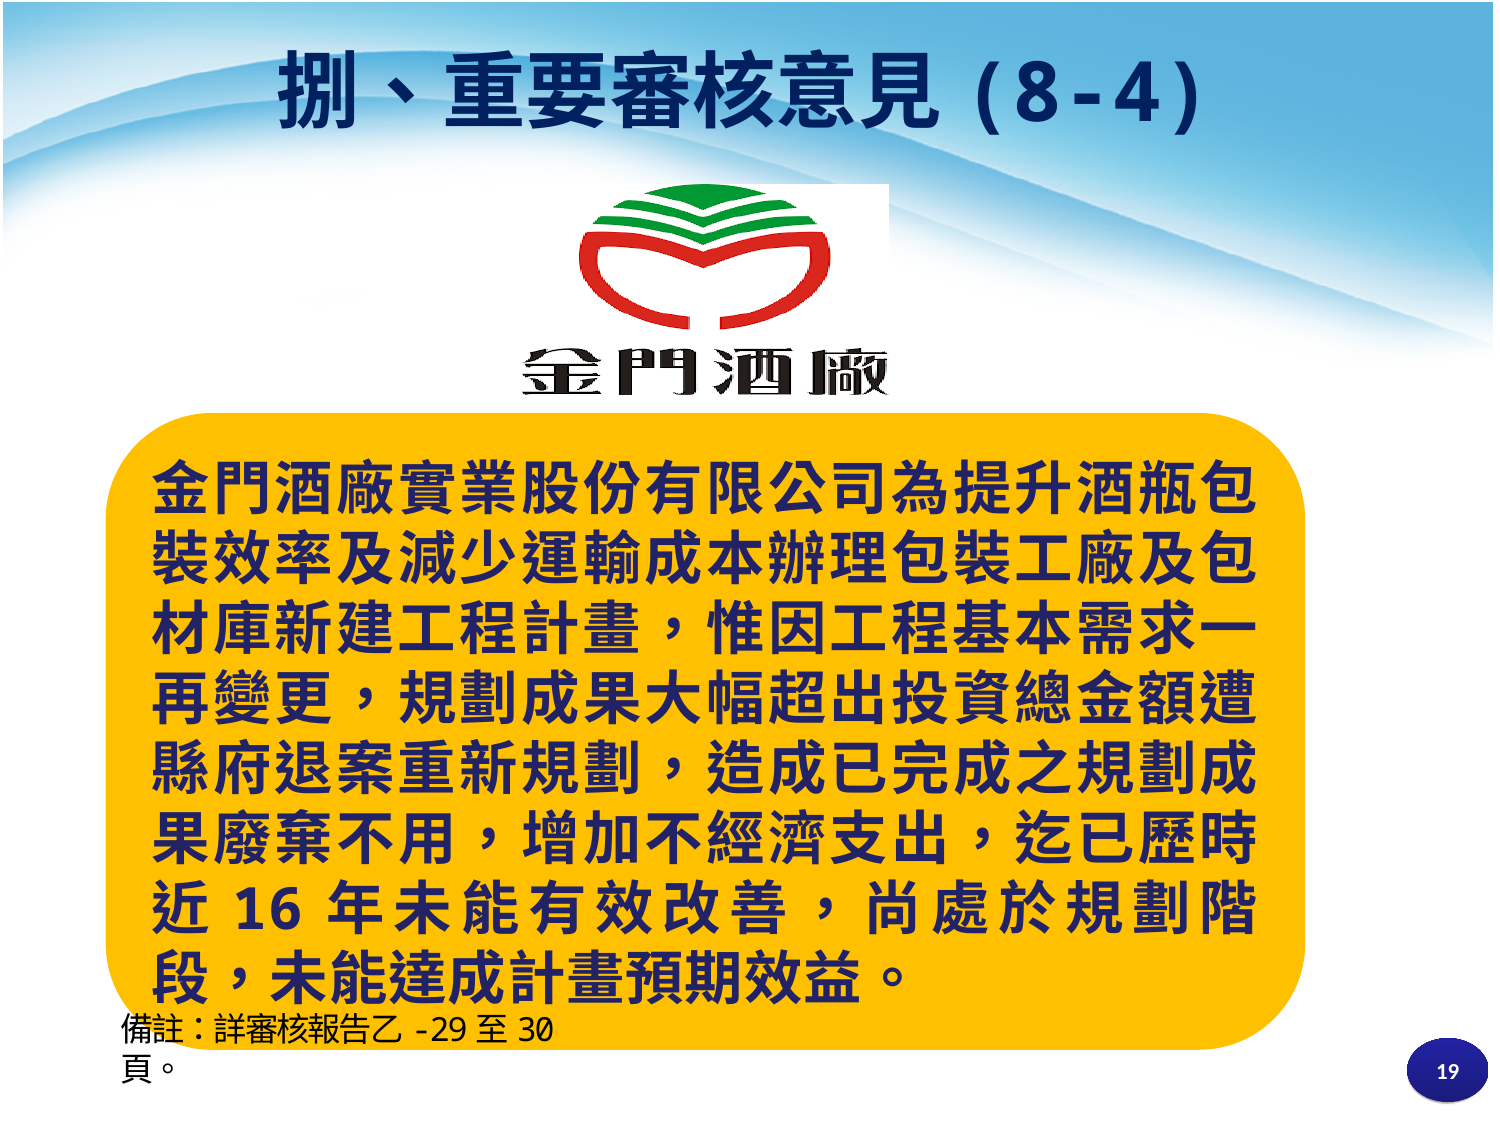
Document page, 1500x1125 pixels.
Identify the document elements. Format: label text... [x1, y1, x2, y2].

text_box 備註：詳審核報告乙-29至30頁。 [105, 1000, 605, 1096]
text_box 捌、重要審核意見(8-4) [0, 30, 1489, 146]
text_box 金門酒廠實業股份有限公司為提升酒瓶包裝效率及減少運輸成本辦理包裝工廠及包材庫新建工程計畫，惟因工程基本需求一再變更，規劃成果大幅超出投資總金額遭縣府退案重新規劃，造成已完成之規劃成果廢棄不用，增加不經濟支出，迄已歷時近16年未能有效改善，尚處於規劃階段，未能達成計畫預期效益。 [105, 412, 1306, 1050]
text_box 19 [1407, 1038, 1489, 1103]
picture [0, 0, 1498, 1122]
